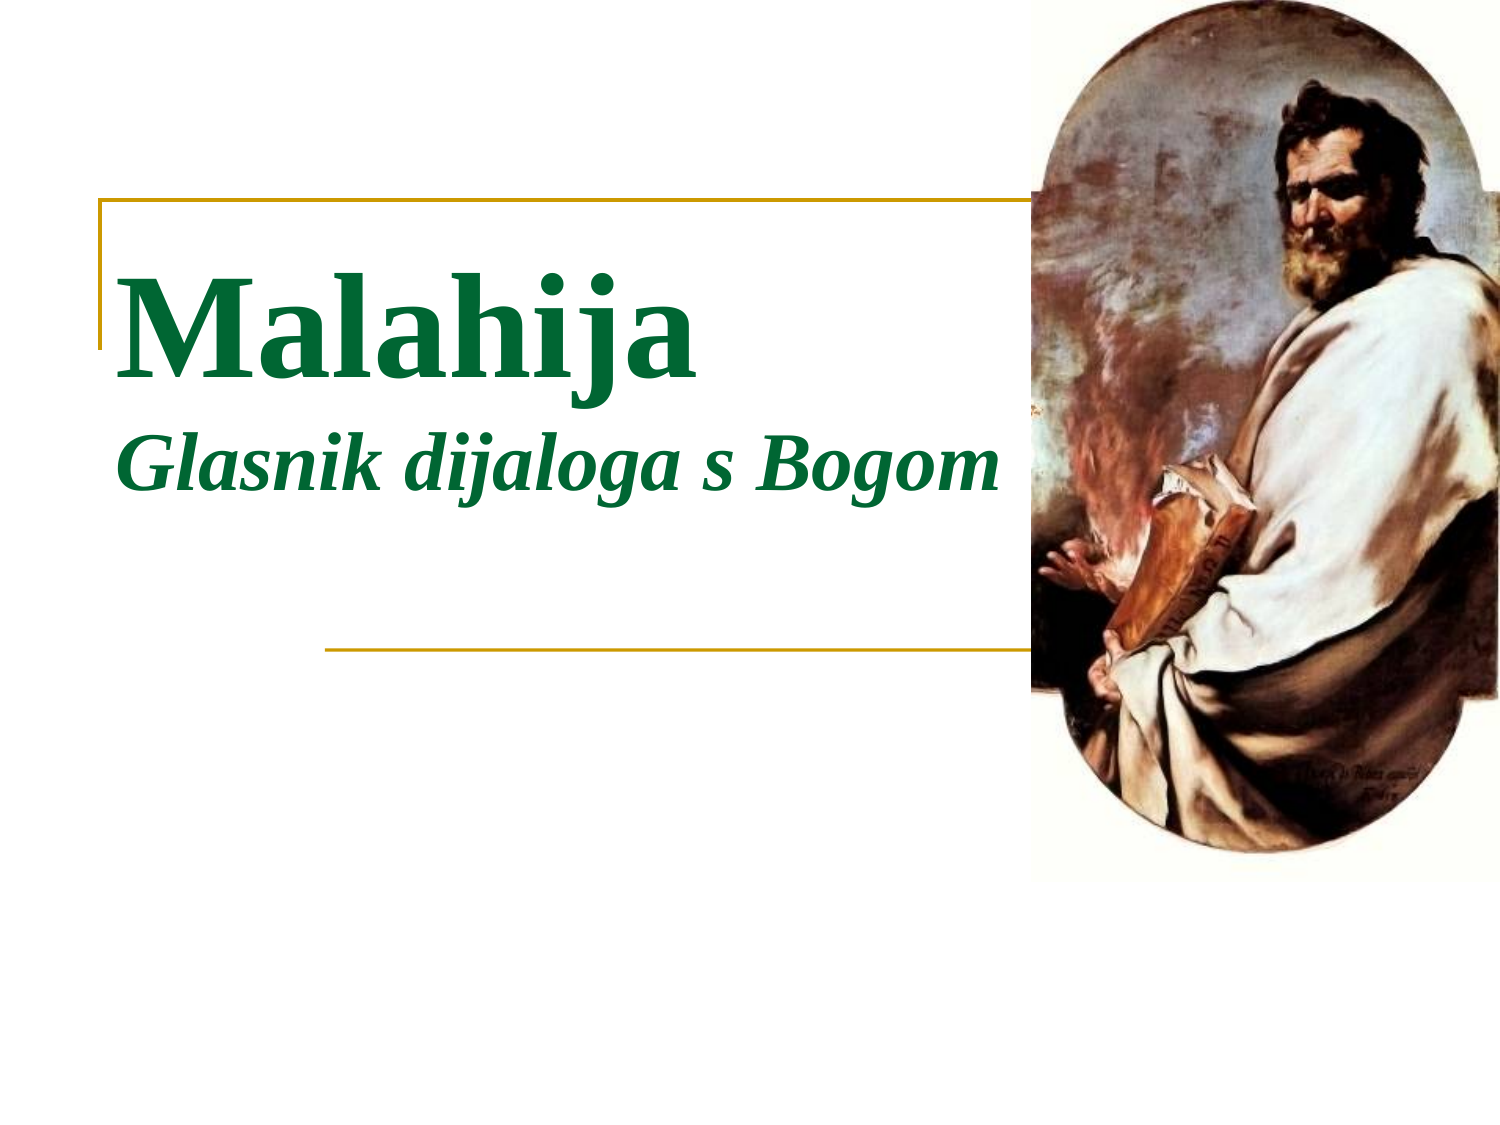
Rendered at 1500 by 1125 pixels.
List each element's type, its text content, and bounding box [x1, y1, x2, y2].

picture [1031, 0, 1500, 882]
title Malahija Glasnik dijaloga s Bogom [100, 220, 1031, 508]
